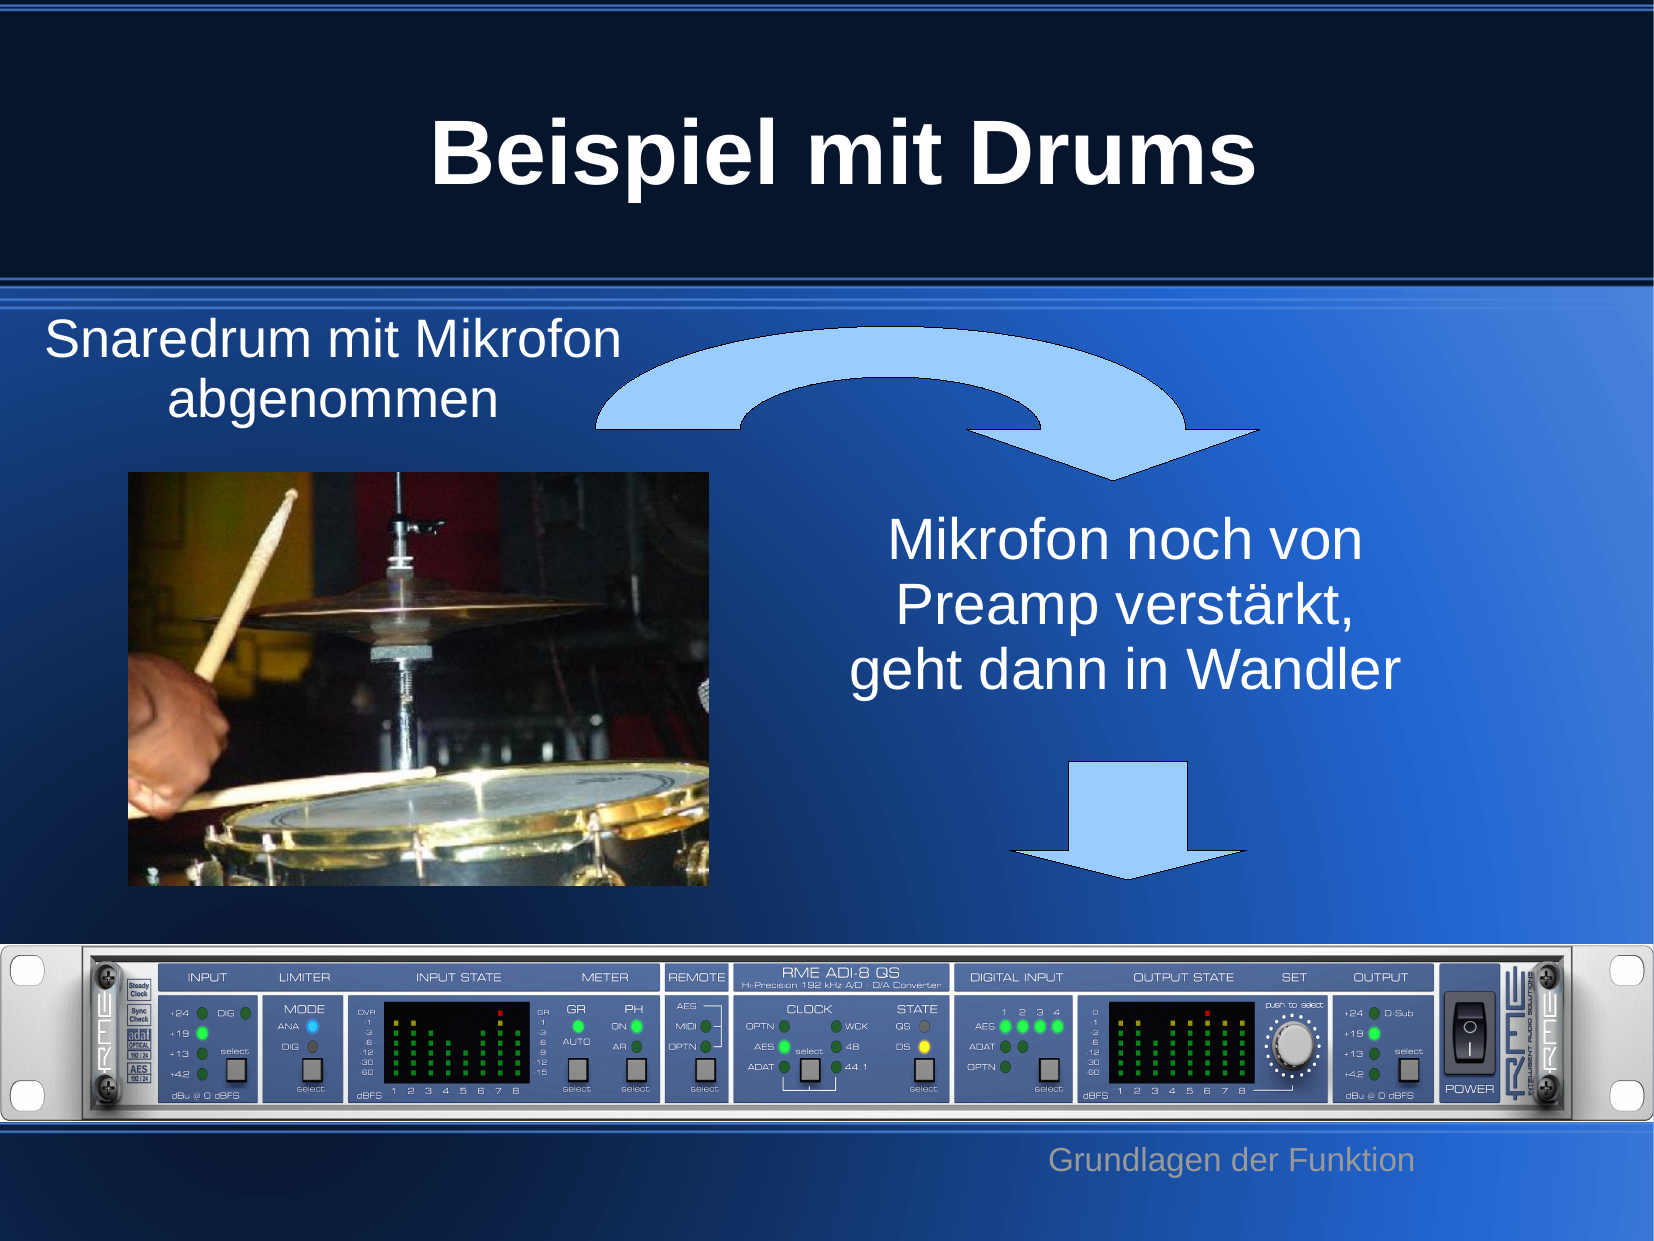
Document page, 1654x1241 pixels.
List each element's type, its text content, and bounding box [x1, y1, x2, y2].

text_box [595, 326, 1260, 481]
title Beispiel mit Drums [82, 56, 1571, 250]
text_box Snaredrum mit Mikrofon abgenommen [29, 300, 768, 449]
text_box Grundlagen der Funktion [1033, 1133, 1447, 1186]
picture [0, 0, 1654, 1241]
text_box Mikrofon noch von Preamp verstärkt, geht dann in Wandler [834, 499, 1418, 709]
text_box [1009, 761, 1247, 880]
